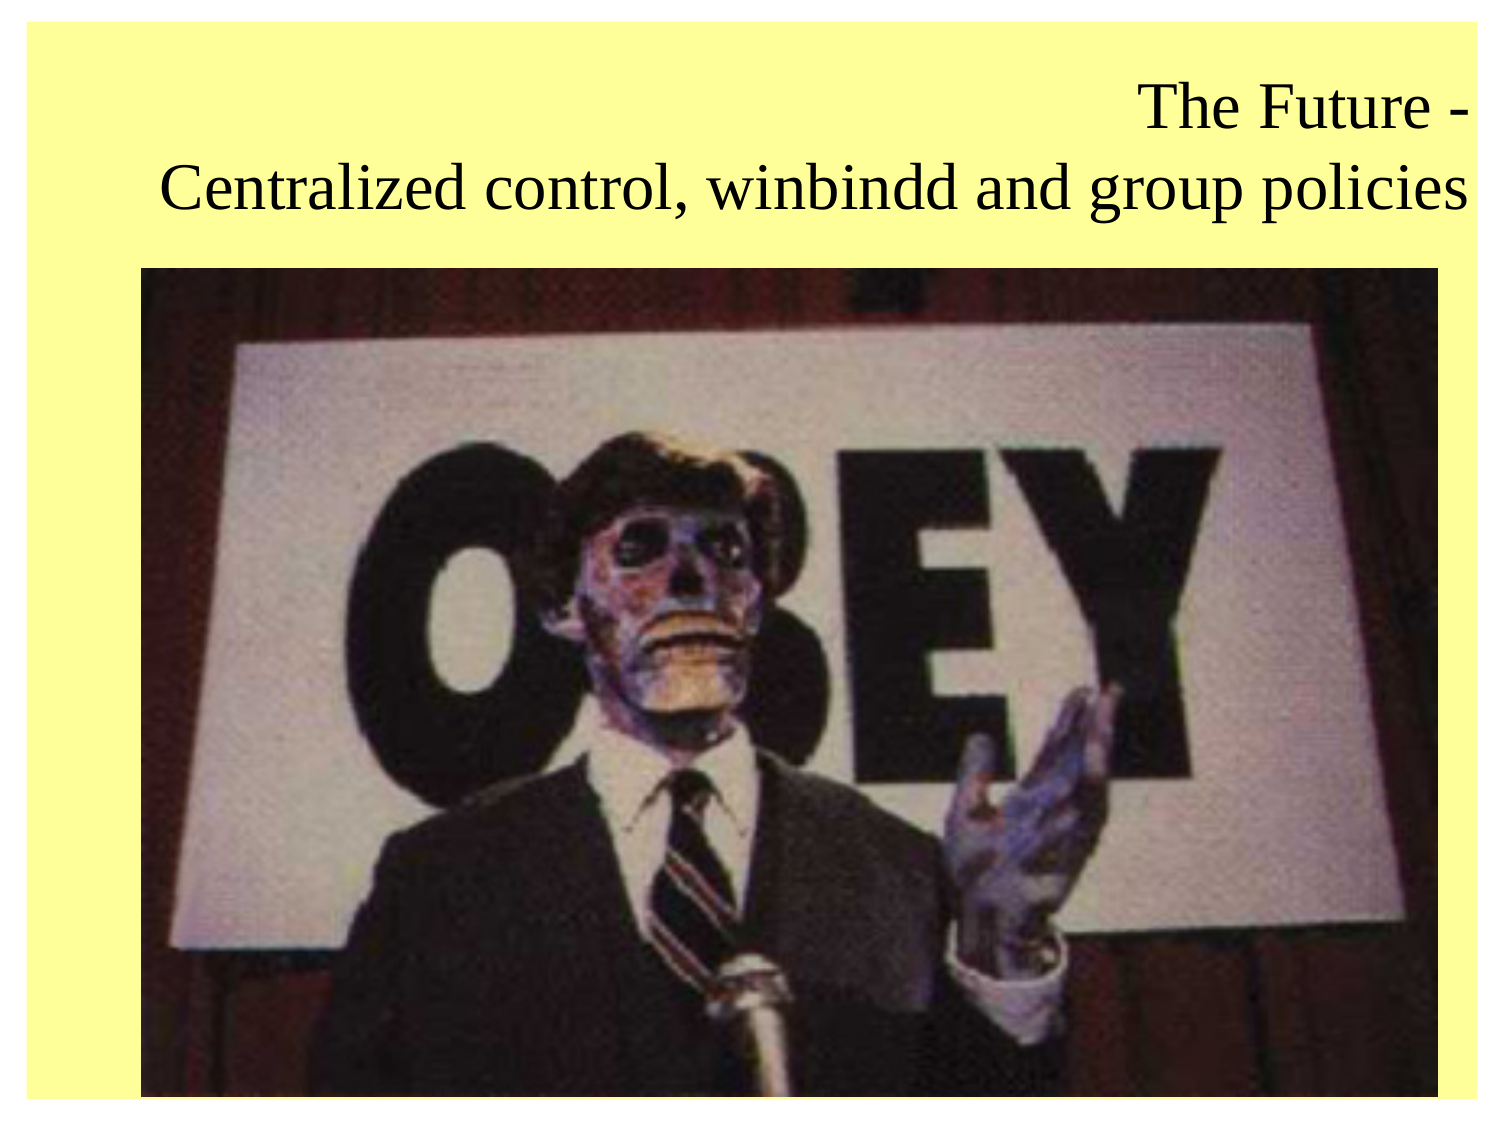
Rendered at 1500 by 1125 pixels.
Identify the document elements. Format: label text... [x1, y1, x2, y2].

title The Future - Centralized control, winbindd and group policies [49, 64, 1472, 295]
picture [141, 268, 1438, 1097]
